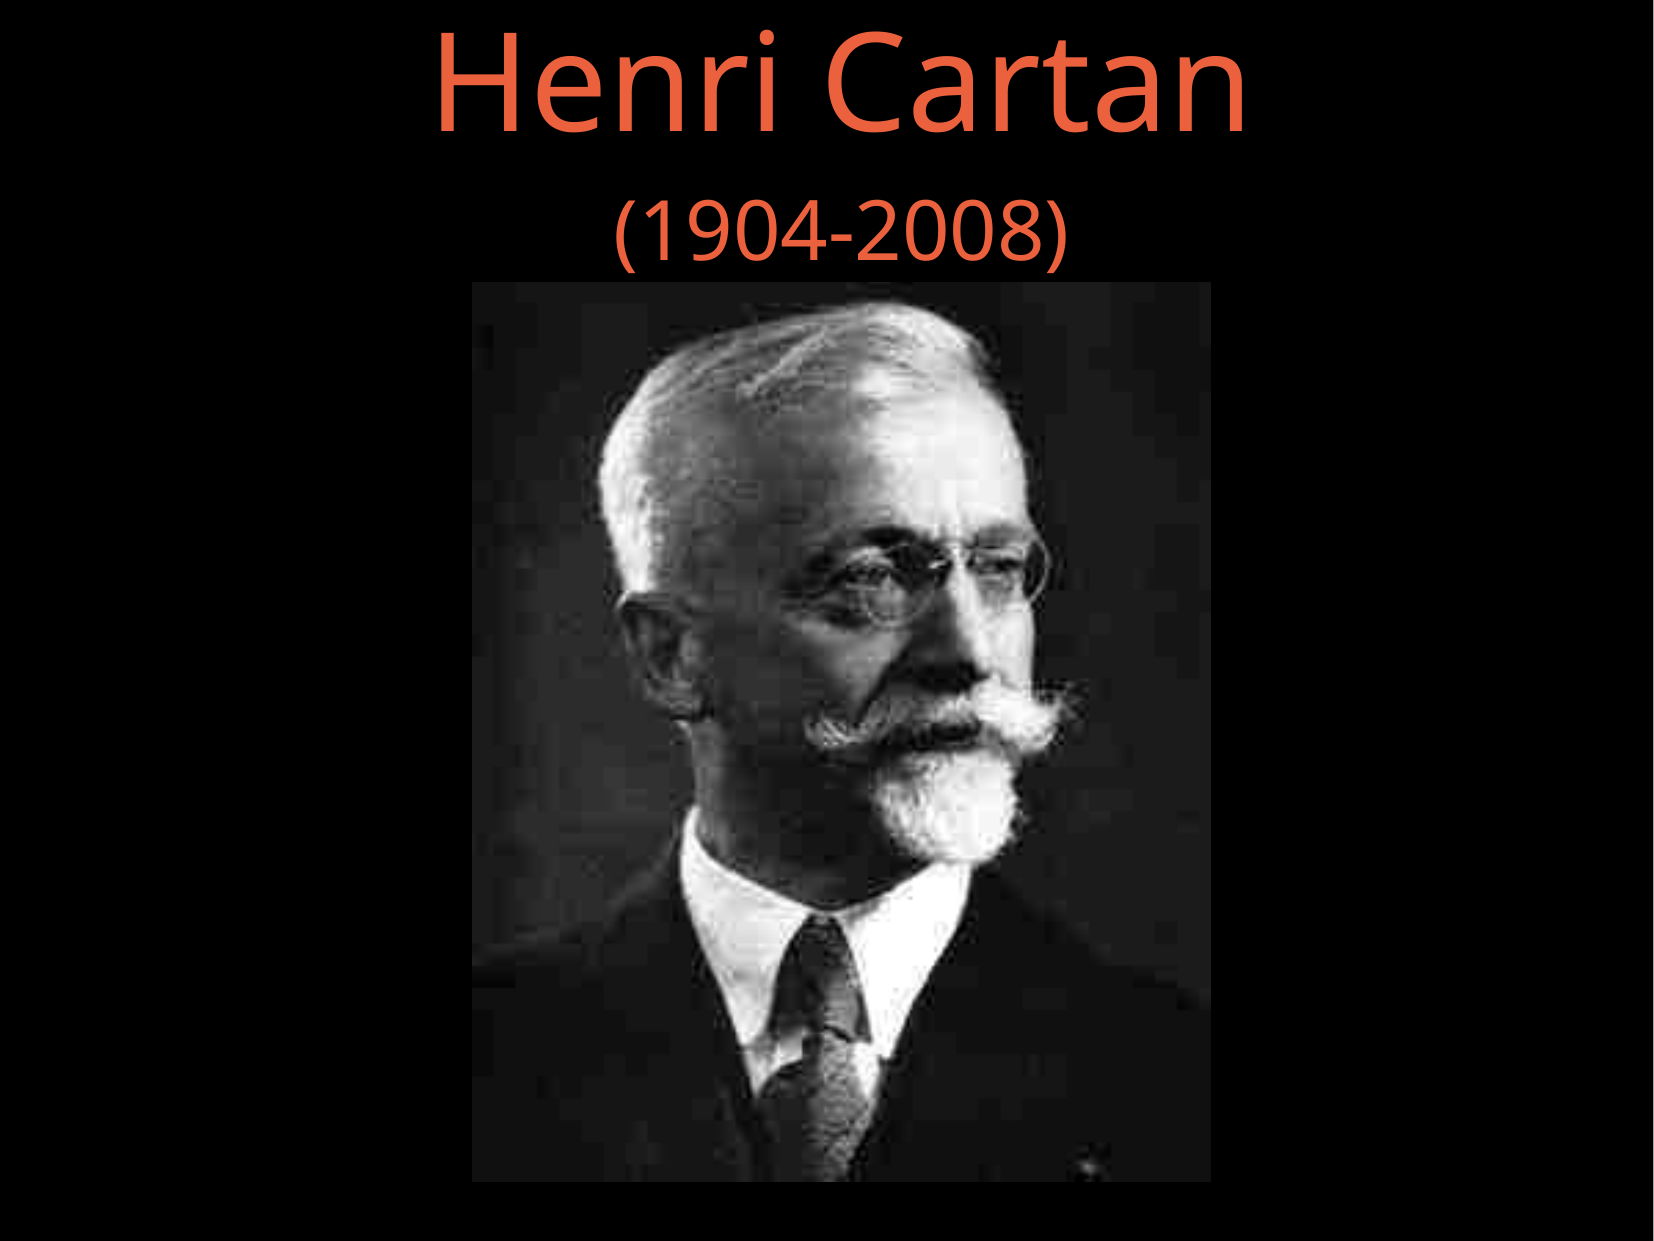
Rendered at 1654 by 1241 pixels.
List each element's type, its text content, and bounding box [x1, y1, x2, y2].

text_box [0, 0, 1654, 1241]
text_box [1009, 248, 1033, 255]
text_box [916, 248, 935, 255]
text_box [747, 248, 766, 255]
text_box [963, 248, 982, 255]
text_box Henri Cartan (1904-2008) [265, 0, 1418, 248]
picture [472, 282, 1211, 1182]
